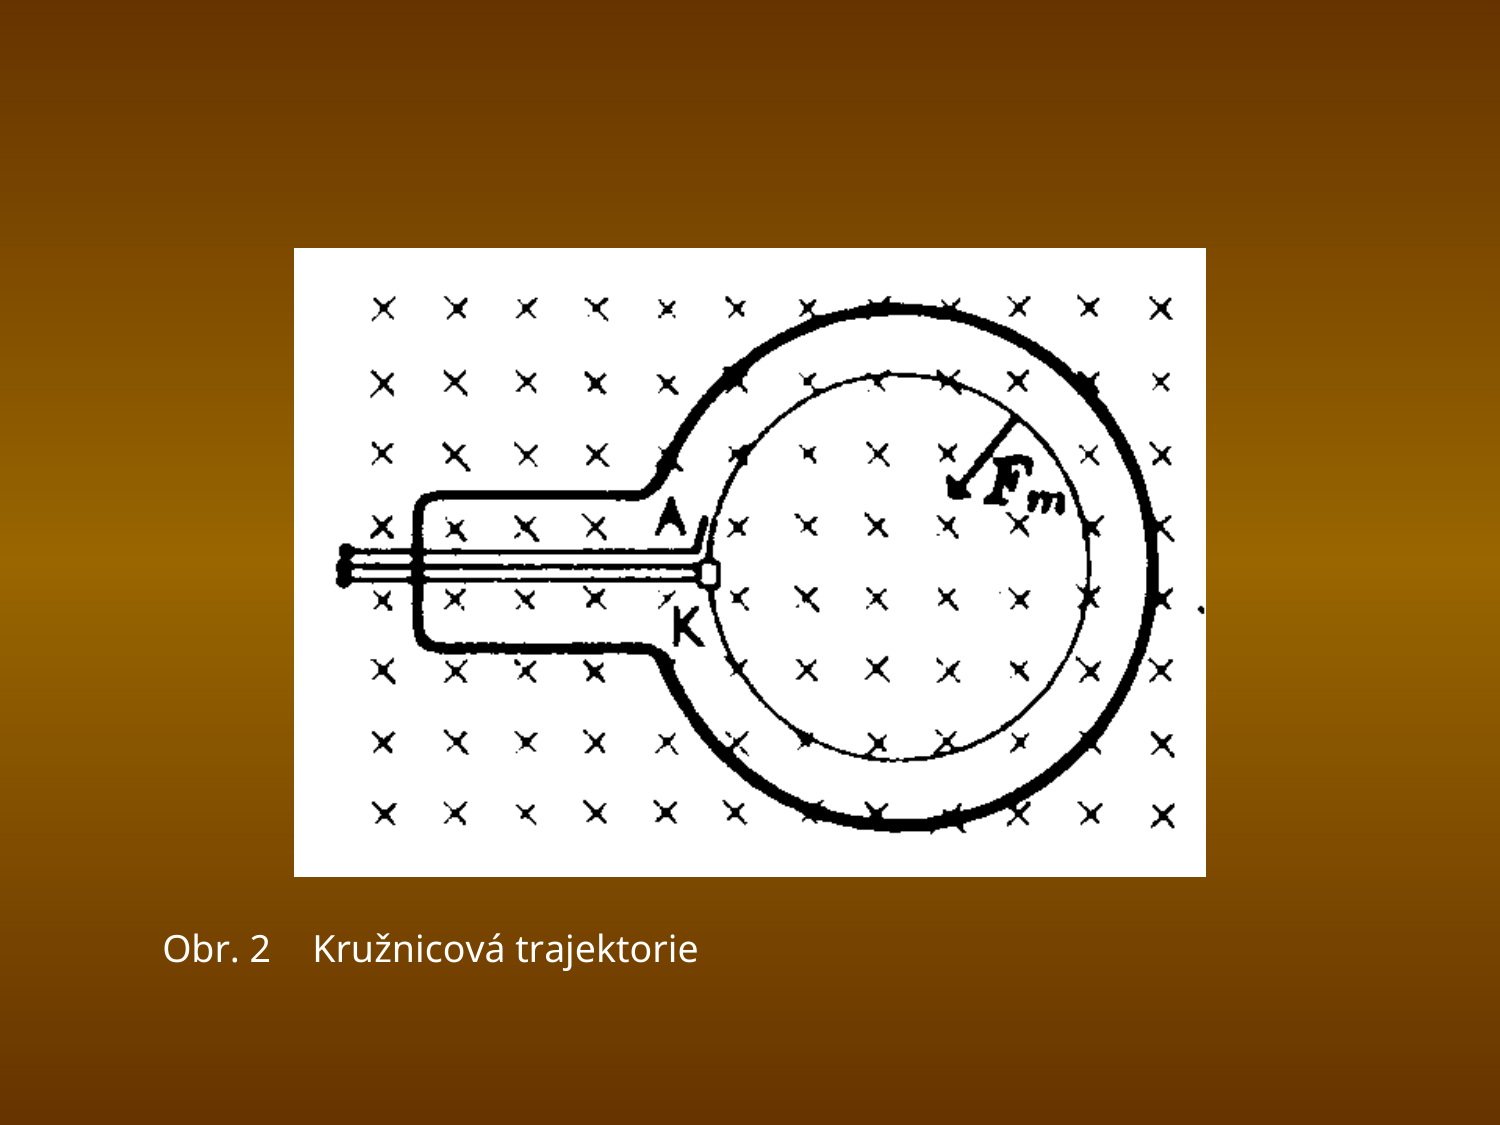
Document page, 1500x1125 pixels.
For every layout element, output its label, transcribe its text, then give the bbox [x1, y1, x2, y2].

text_box Obr. 2 Kružnicová trajektorie [147, 916, 1357, 978]
picture [294, 248, 1206, 877]
